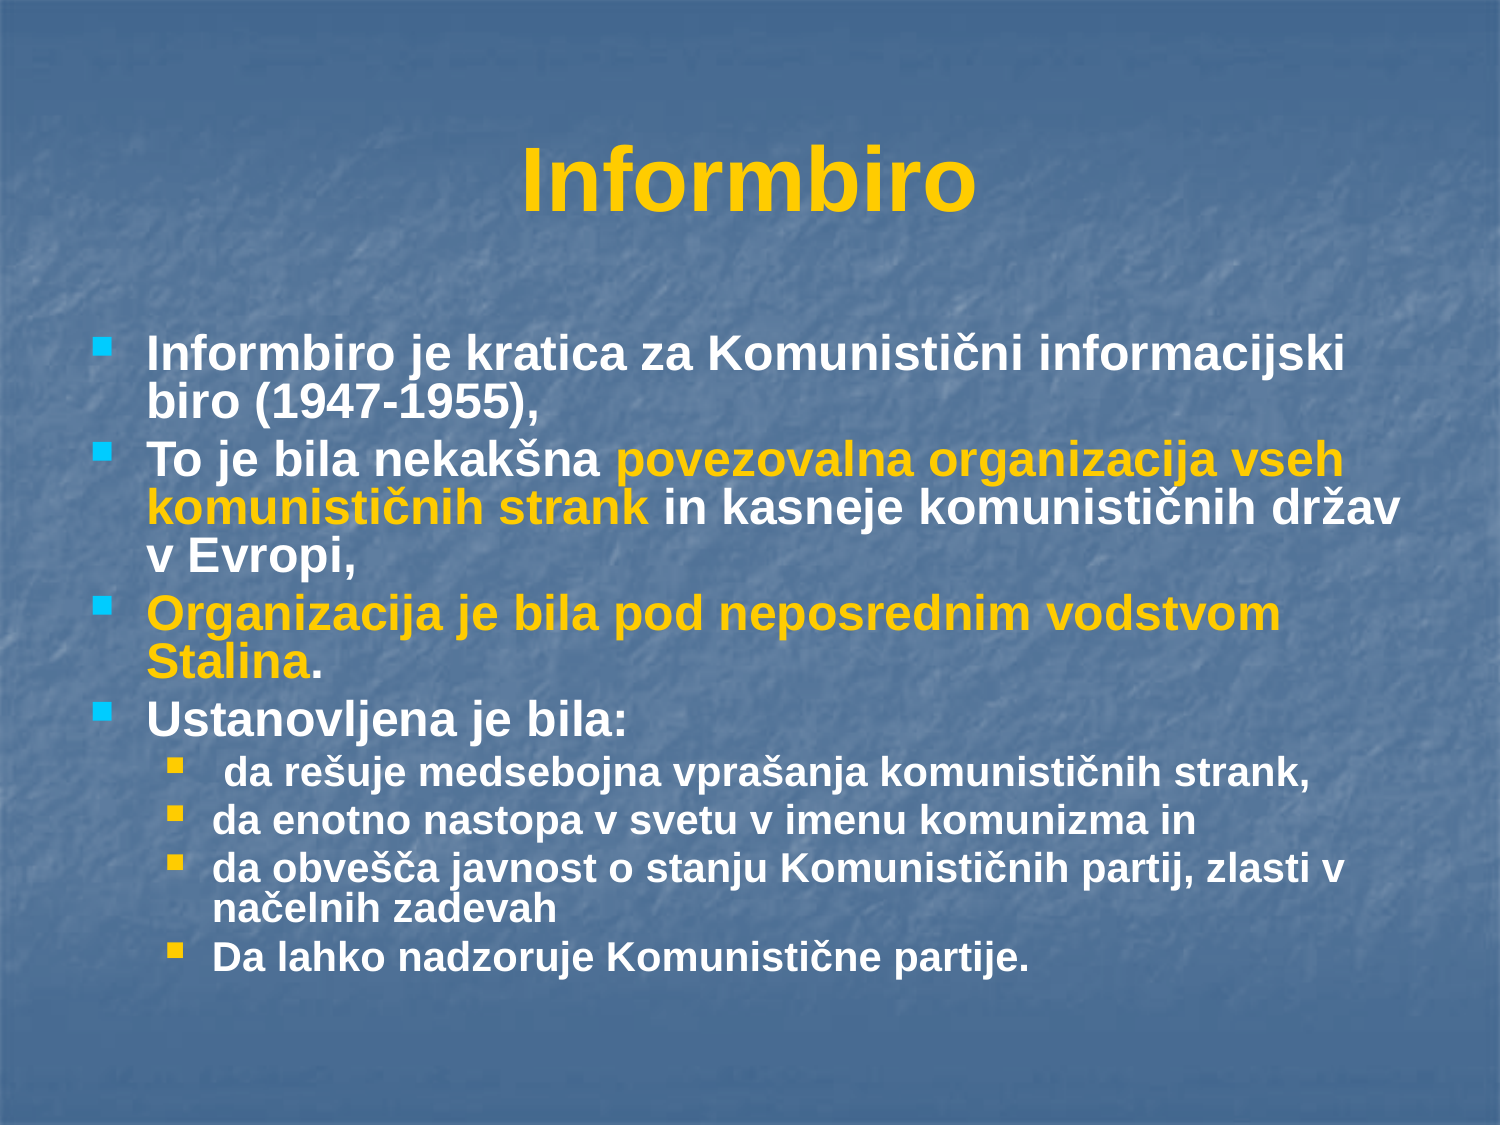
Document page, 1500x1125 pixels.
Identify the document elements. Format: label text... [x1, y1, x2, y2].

title Informbiro [75, 62, 1425, 288]
picture [0, 0, 1500, 1125]
list Informbiro je kratica za Komunistični informacijski biro (1947-1955), To je bila nekakšna povezovalna organizacija vseh komunističnih strank in kasneje komunističnih držav v Evropi, Organizacija je bila pod neposrednim vodstvom Stalina. Ustanovljena je bila: da rešuje medsebojna vprašanja komunističnih strank, da enotno nastopa v svetu v imenu komunizma in da obvešča javnost o stanju Komunističnih partij, zlasti v načelnih zadevah Da lahko nadzoruje Komunistične partije. [75, 324, 1425, 1000]
